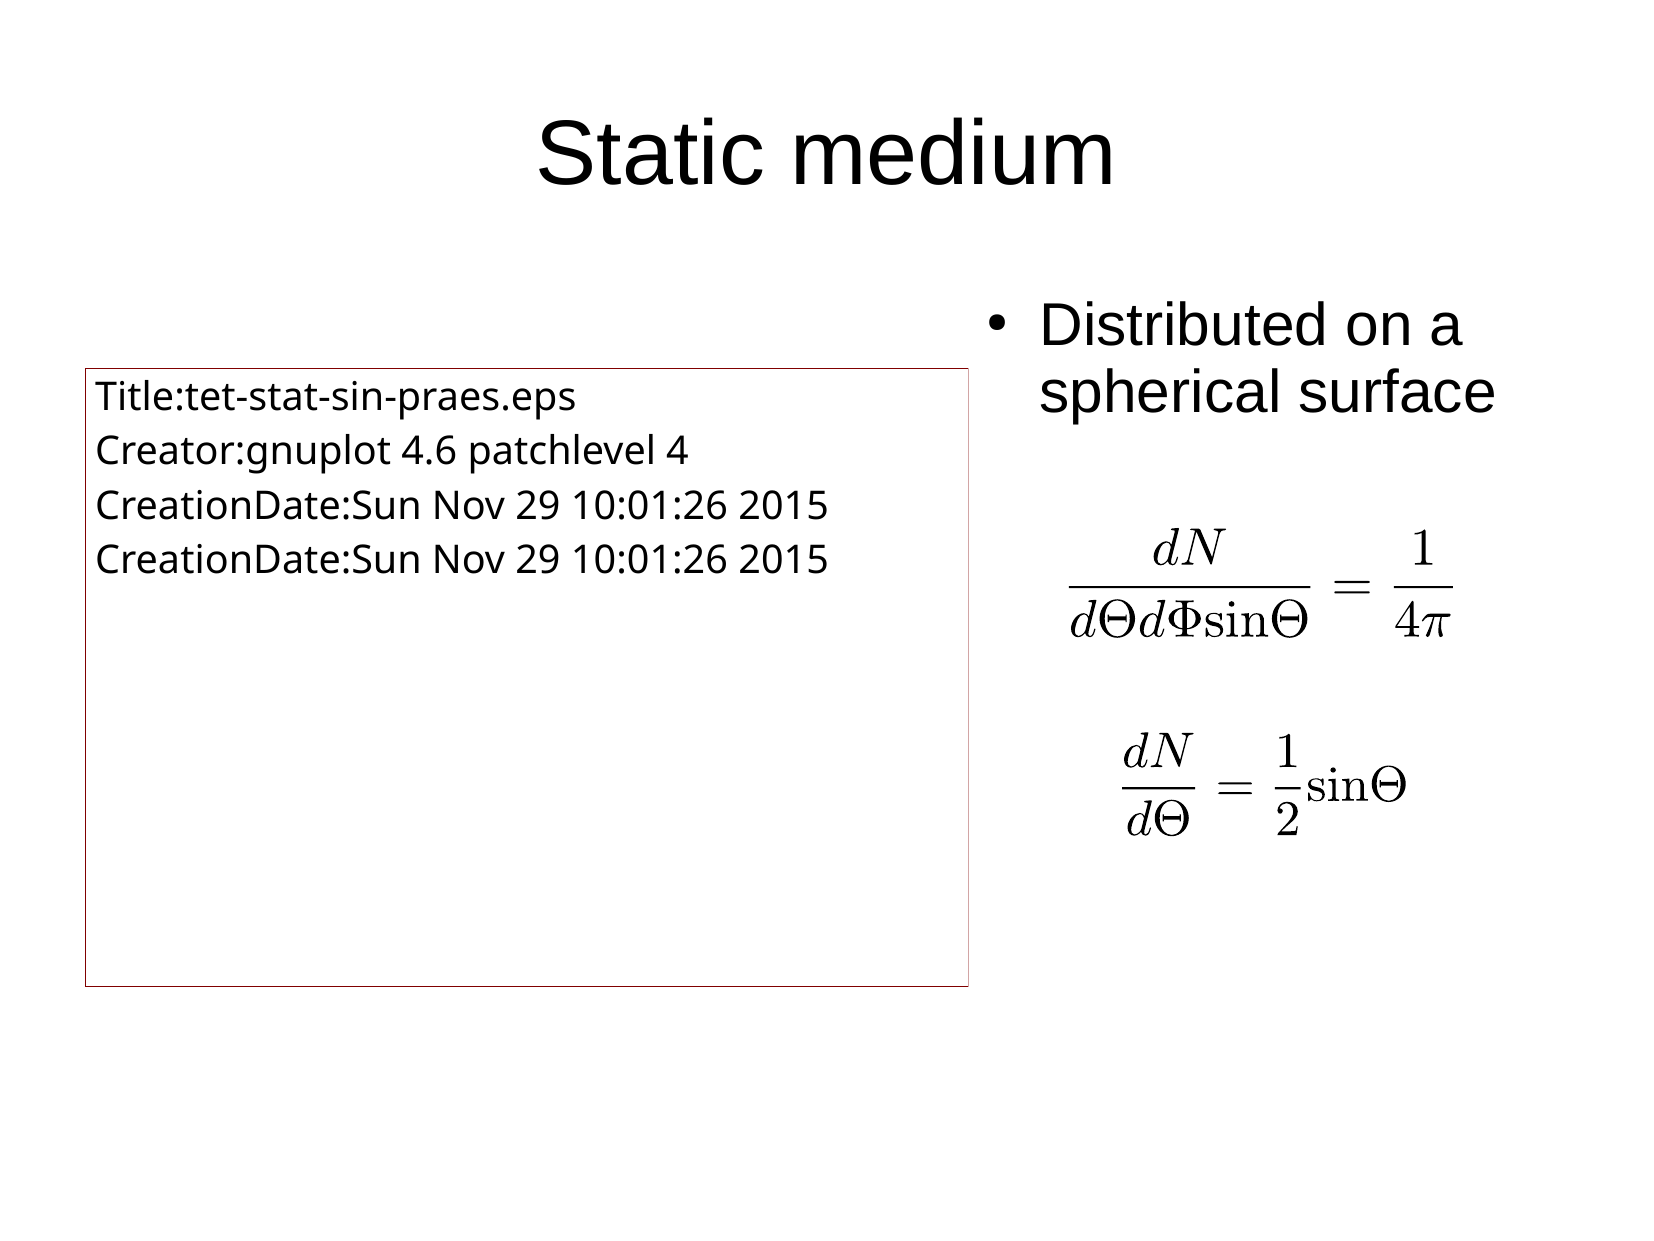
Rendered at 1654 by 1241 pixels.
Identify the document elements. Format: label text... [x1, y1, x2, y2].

text_box [1122, 732, 1409, 837]
text_box [1068, 527, 1453, 638]
title Static medium [82, 49, 1571, 257]
picture [82, 365, 968, 987]
list Distributed on a spherical surface [968, 290, 1572, 1010]
